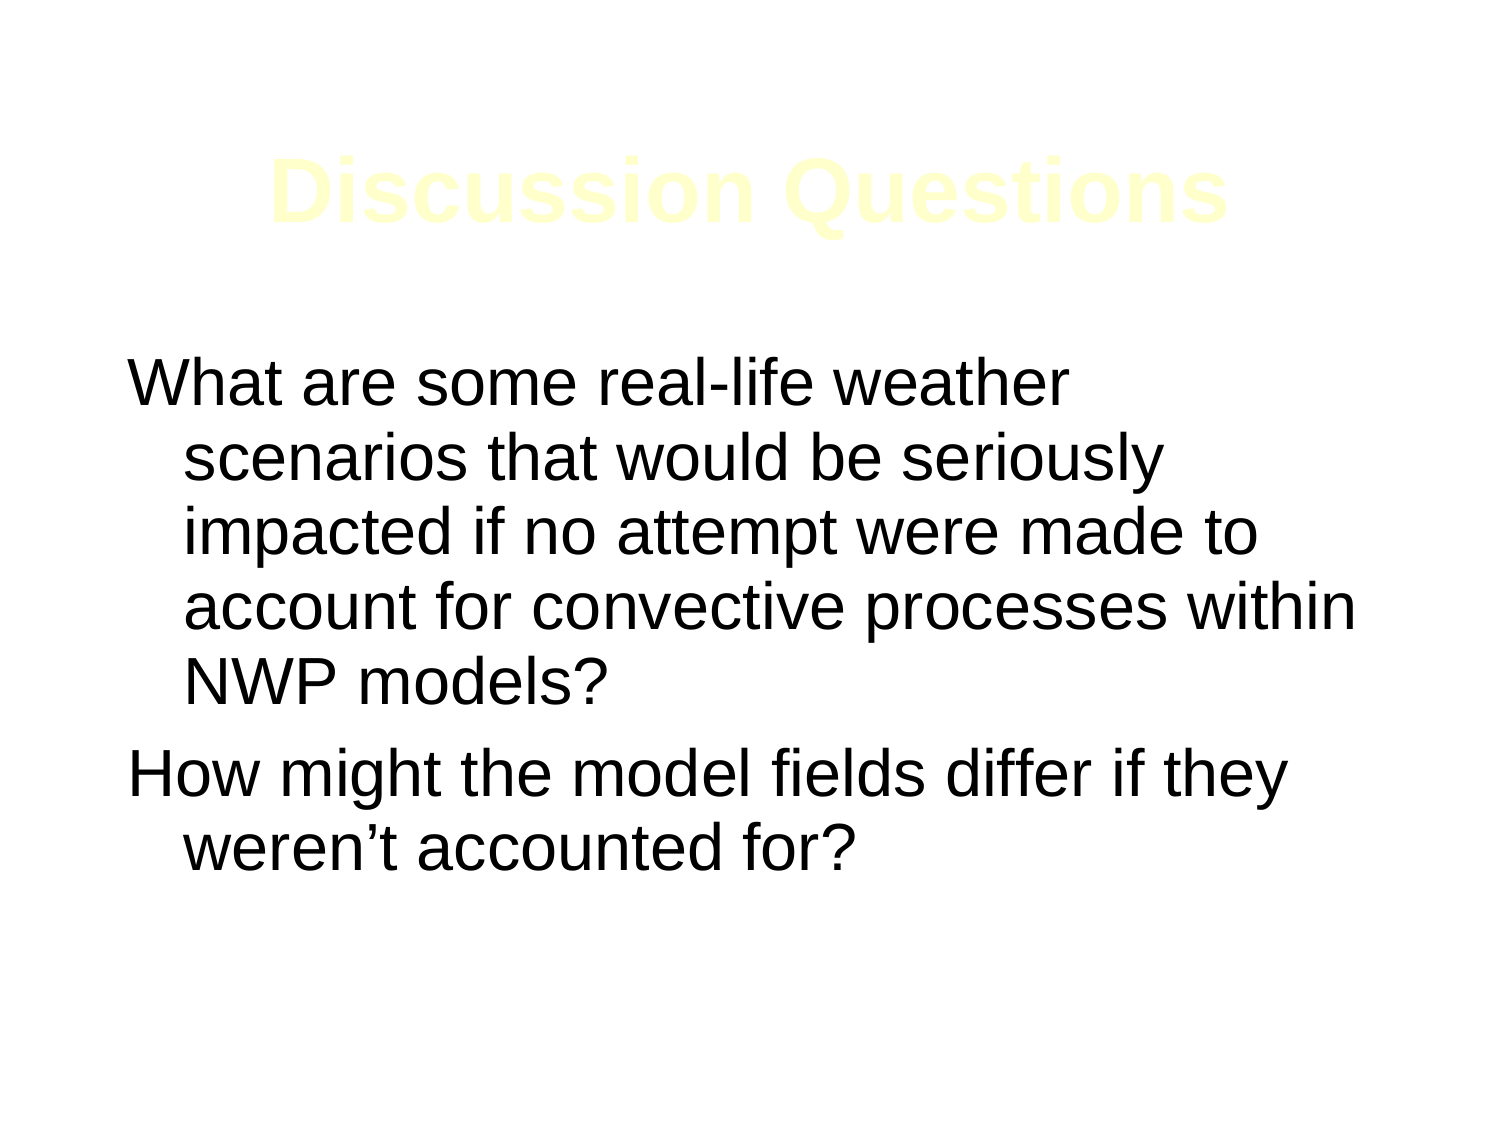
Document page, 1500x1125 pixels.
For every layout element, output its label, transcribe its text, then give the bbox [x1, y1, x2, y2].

title Discussion Questions [112, 62, 1388, 250]
list What are some real-life weather scenarios that would be seriously impacted if no attempt were made to account for convective processes within NWP models? How might the model fields differ if they weren’t accounted for? [112, 337, 1388, 1013]
